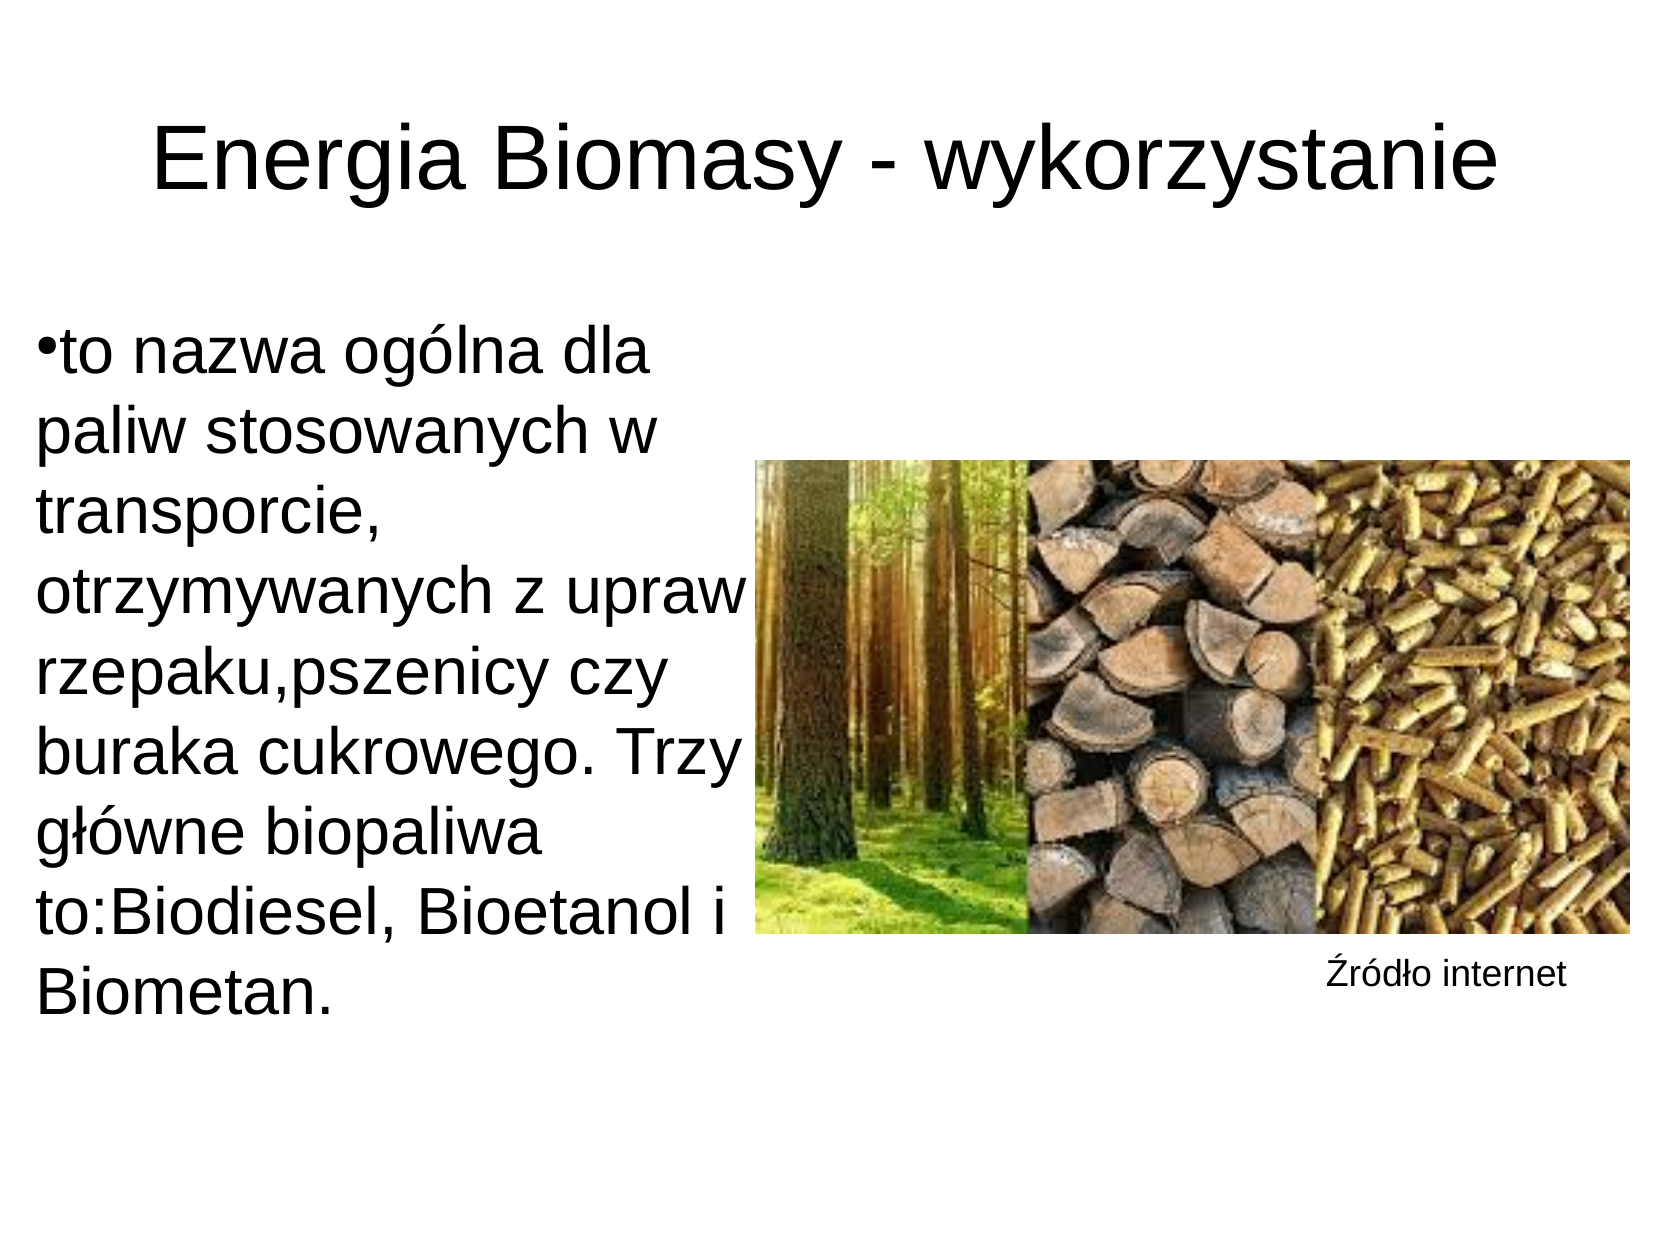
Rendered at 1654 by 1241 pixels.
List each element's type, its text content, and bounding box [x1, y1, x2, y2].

text_box Źródło internet [1311, 944, 1582, 1002]
list to nazwa ogólna dla paliw stosowanych w transporcie, otrzymywanych z upraw rzepaku,pszenicy czy buraka cukrowego. Trzy główne biopaliwa to:Biodiesel, Bioetanol i Biometan. [35, 307, 756, 1205]
picture [755, 460, 1630, 934]
title Energia Biomasy - wykorzystanie [82, 49, 1571, 257]
